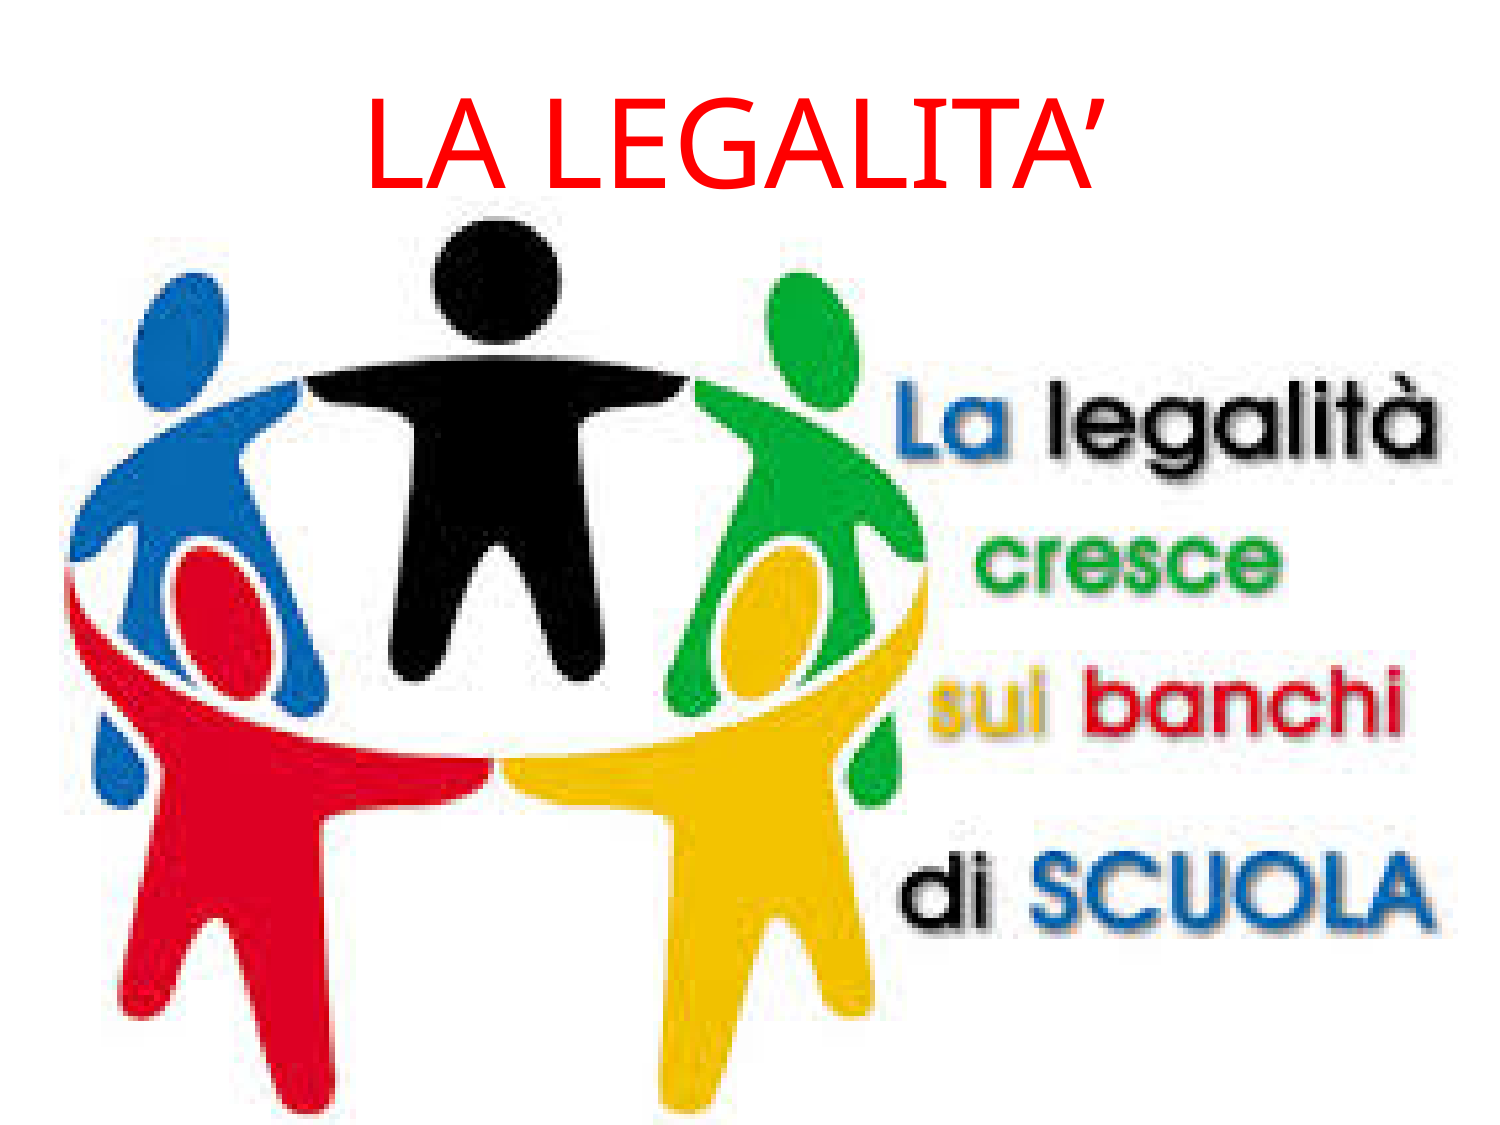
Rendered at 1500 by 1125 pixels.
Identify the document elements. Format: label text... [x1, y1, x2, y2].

title LA LEGALITA’ [75, 45, 1426, 196]
picture [17, 196, 1500, 1125]
